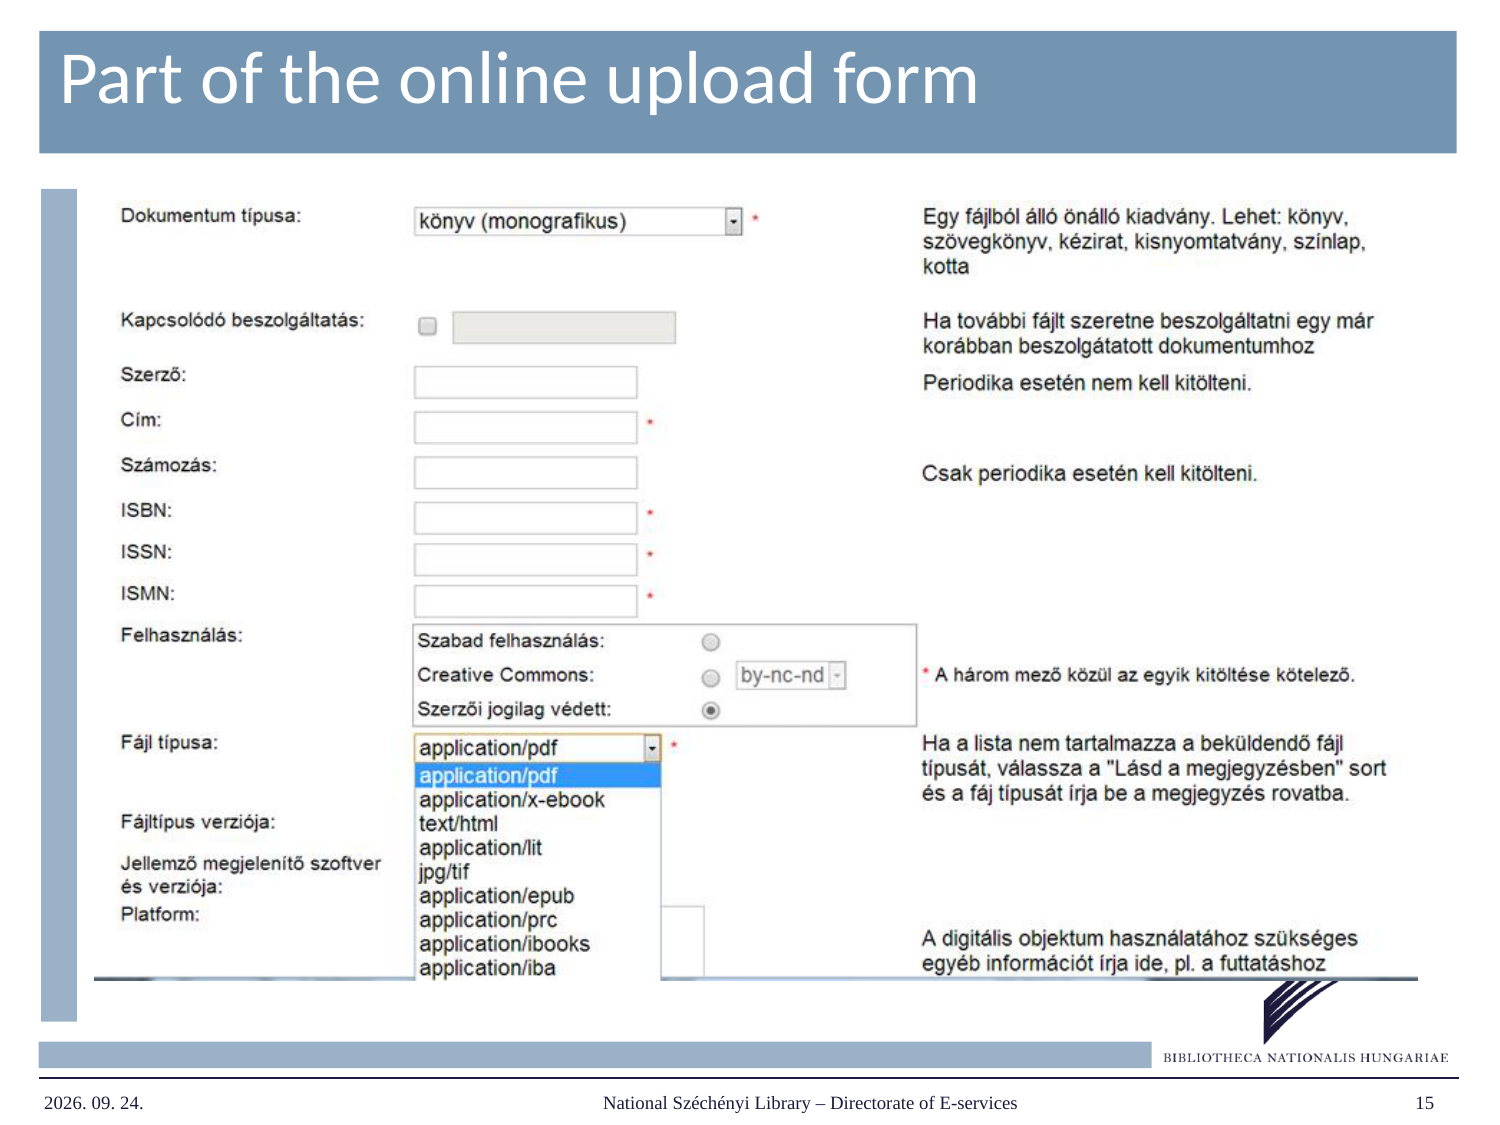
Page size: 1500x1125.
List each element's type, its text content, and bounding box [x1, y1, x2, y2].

picture [94, 200, 1448, 1062]
title Part of the online upload form [59, 23, 1497, 147]
